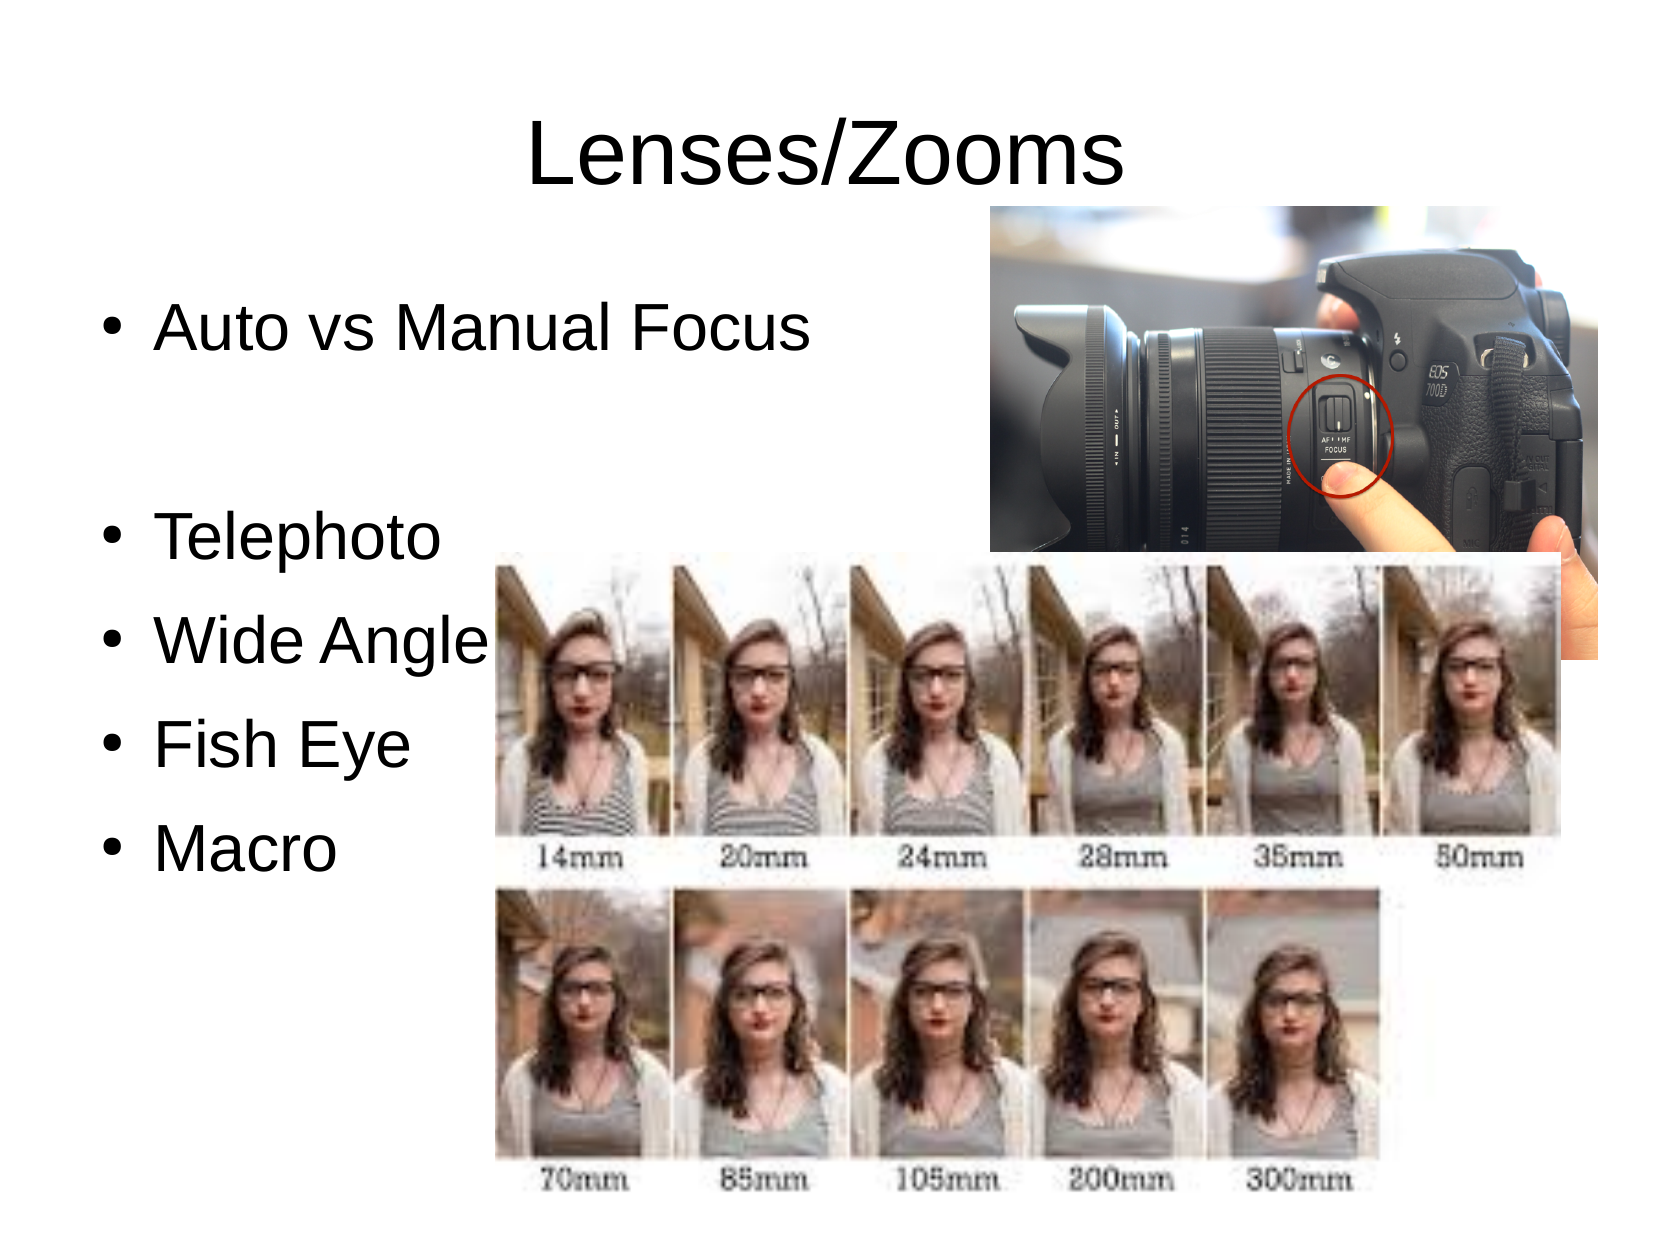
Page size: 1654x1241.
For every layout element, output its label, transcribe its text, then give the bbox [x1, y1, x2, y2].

list Auto vs Manual Focus Telephoto Wide Angle Fish Eye Macro [82, 290, 990, 1010]
list Auto vs Manual Focus Telephoto Wide Angle Fish Eye Macro [1561, 661, 1571, 1010]
title Lenses/Zooms [82, 49, 1571, 257]
picture [495, 206, 1598, 1216]
